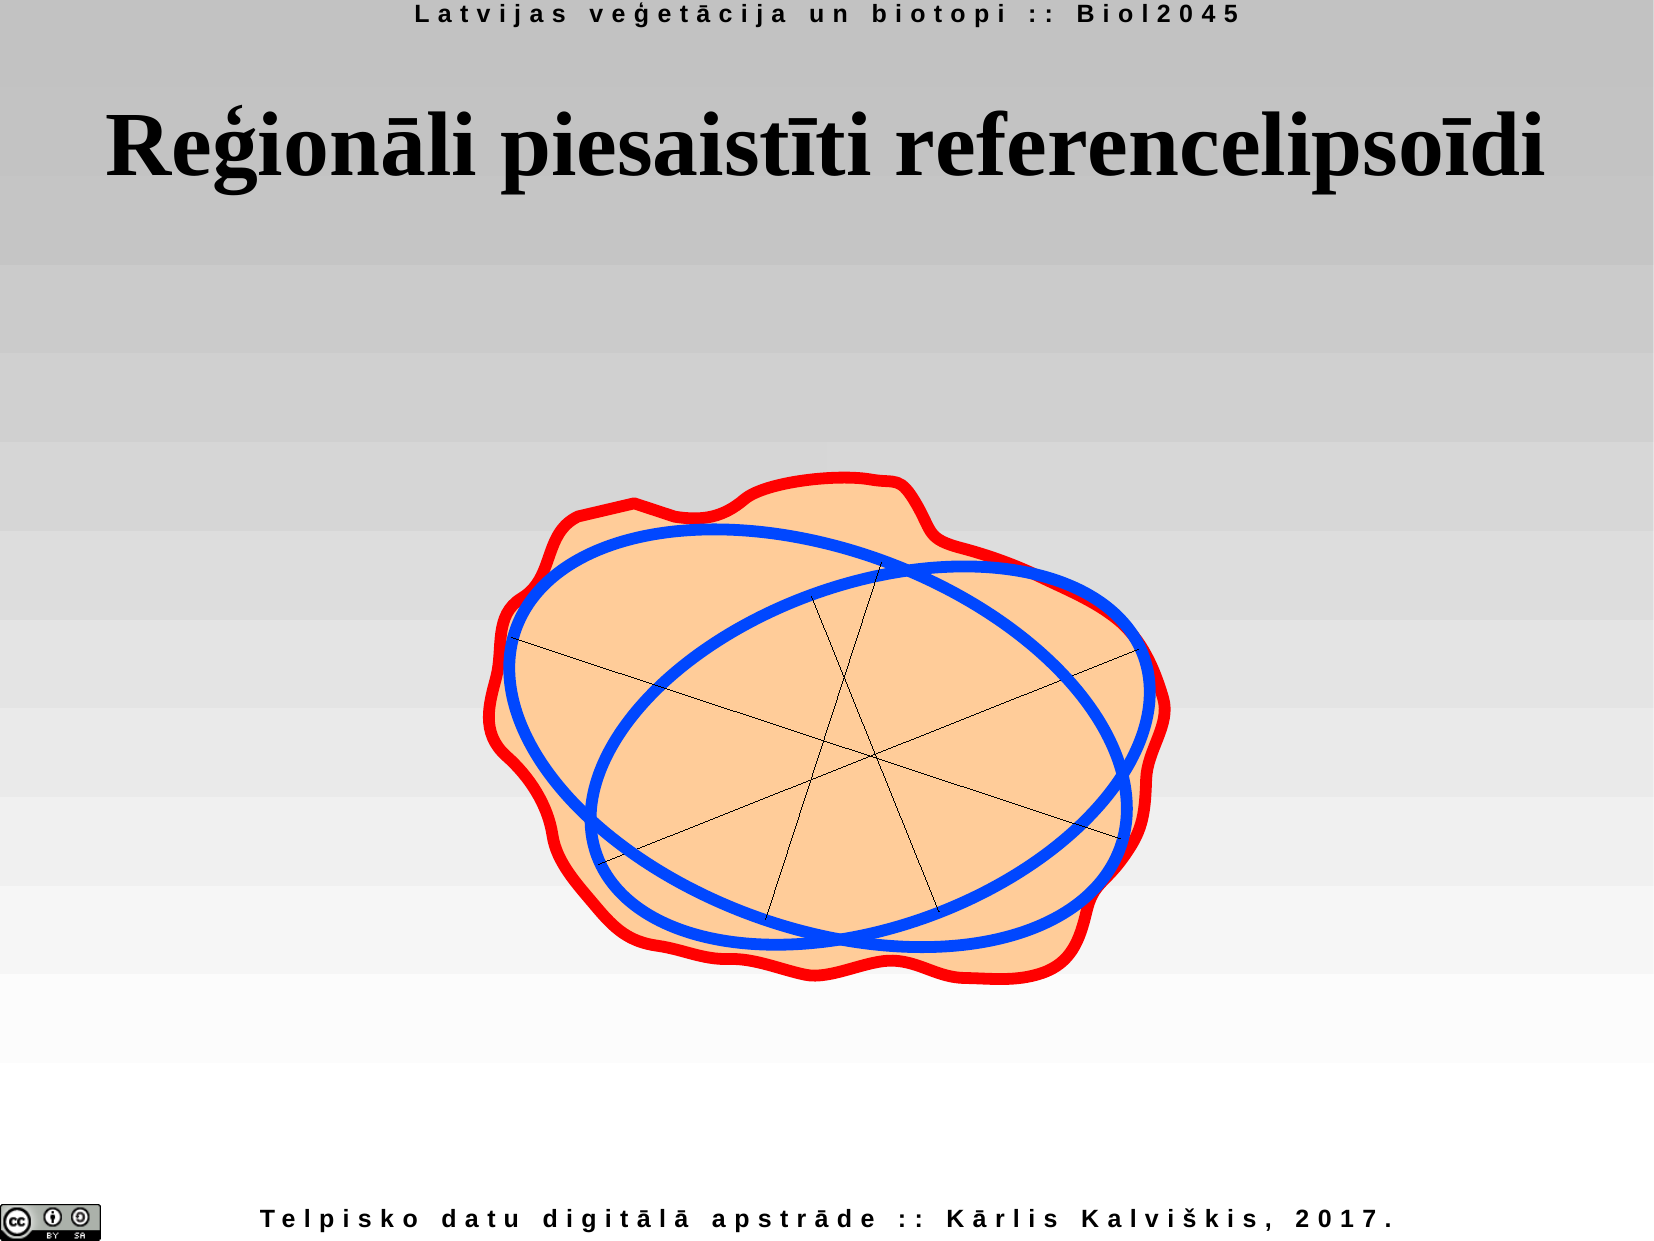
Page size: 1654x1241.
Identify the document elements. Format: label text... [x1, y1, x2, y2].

title Reģionāli piesaistīti referencelipsoīdi [0, 1, 1654, 287]
text_box [537, 477, 1008, 582]
text_box [488, 592, 1089, 980]
picture [0, 287, 1654, 1241]
text_box [598, 835, 800, 938]
text_box [597, 577, 1115, 933]
text_box [516, 536, 882, 804]
text_box [880, 792, 1120, 941]
text_box [1123, 674, 1165, 858]
text_box [933, 573, 1143, 759]
